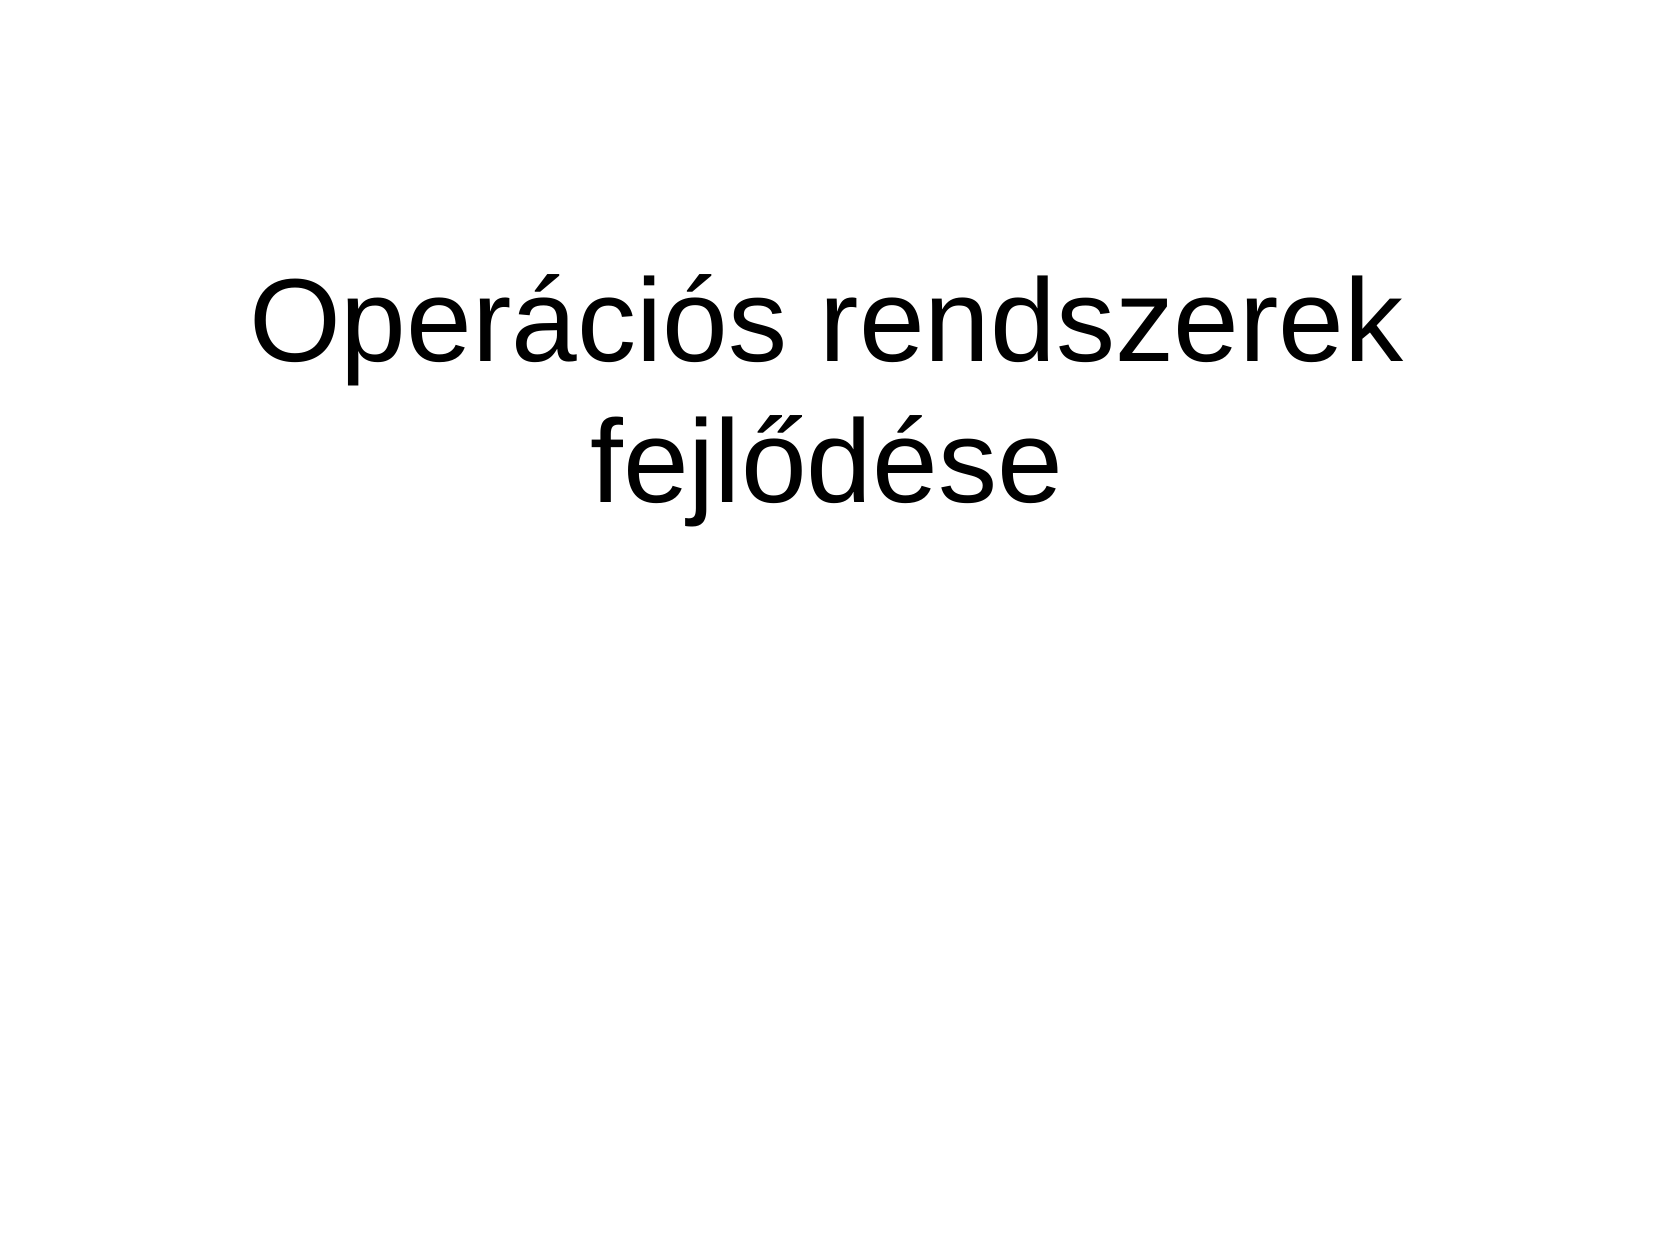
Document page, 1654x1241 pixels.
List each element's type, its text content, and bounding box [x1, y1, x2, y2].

title Operációs rendszerek fejlődése [124, 281, 1530, 489]
